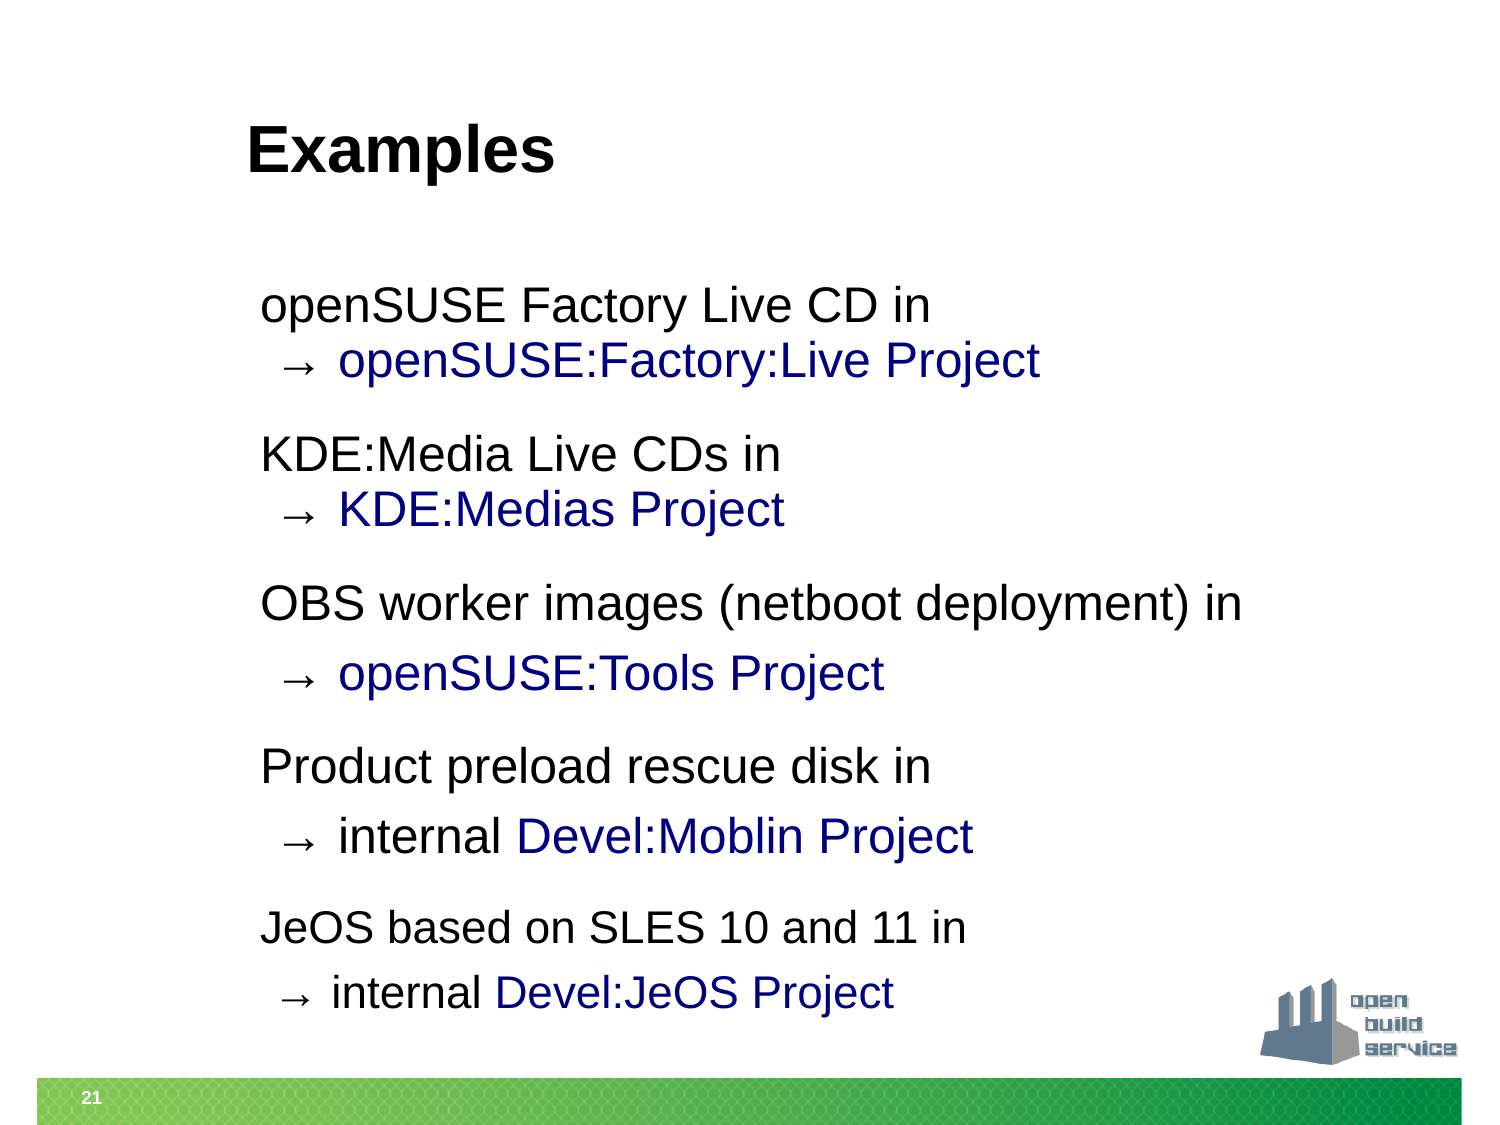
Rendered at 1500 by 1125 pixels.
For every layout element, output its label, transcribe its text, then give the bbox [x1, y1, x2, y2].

list openSUSE Factory Live CD in → openSUSE:Factory:Live Project KDE:Media Live CDs in → KDE:Medias Project OBS worker images (netboot deployment) in → openSUSE:Tools Project Product preload rescue disk in → internal Devel:Moblin Project JeOS based on SLES 10 and 11 in → internal Devel:JeOS Project [245, 269, 1409, 1027]
picture [37, 1078, 1462, 1125]
title Examples [246, 60, 1409, 239]
picture [1260, 978, 1458, 1065]
